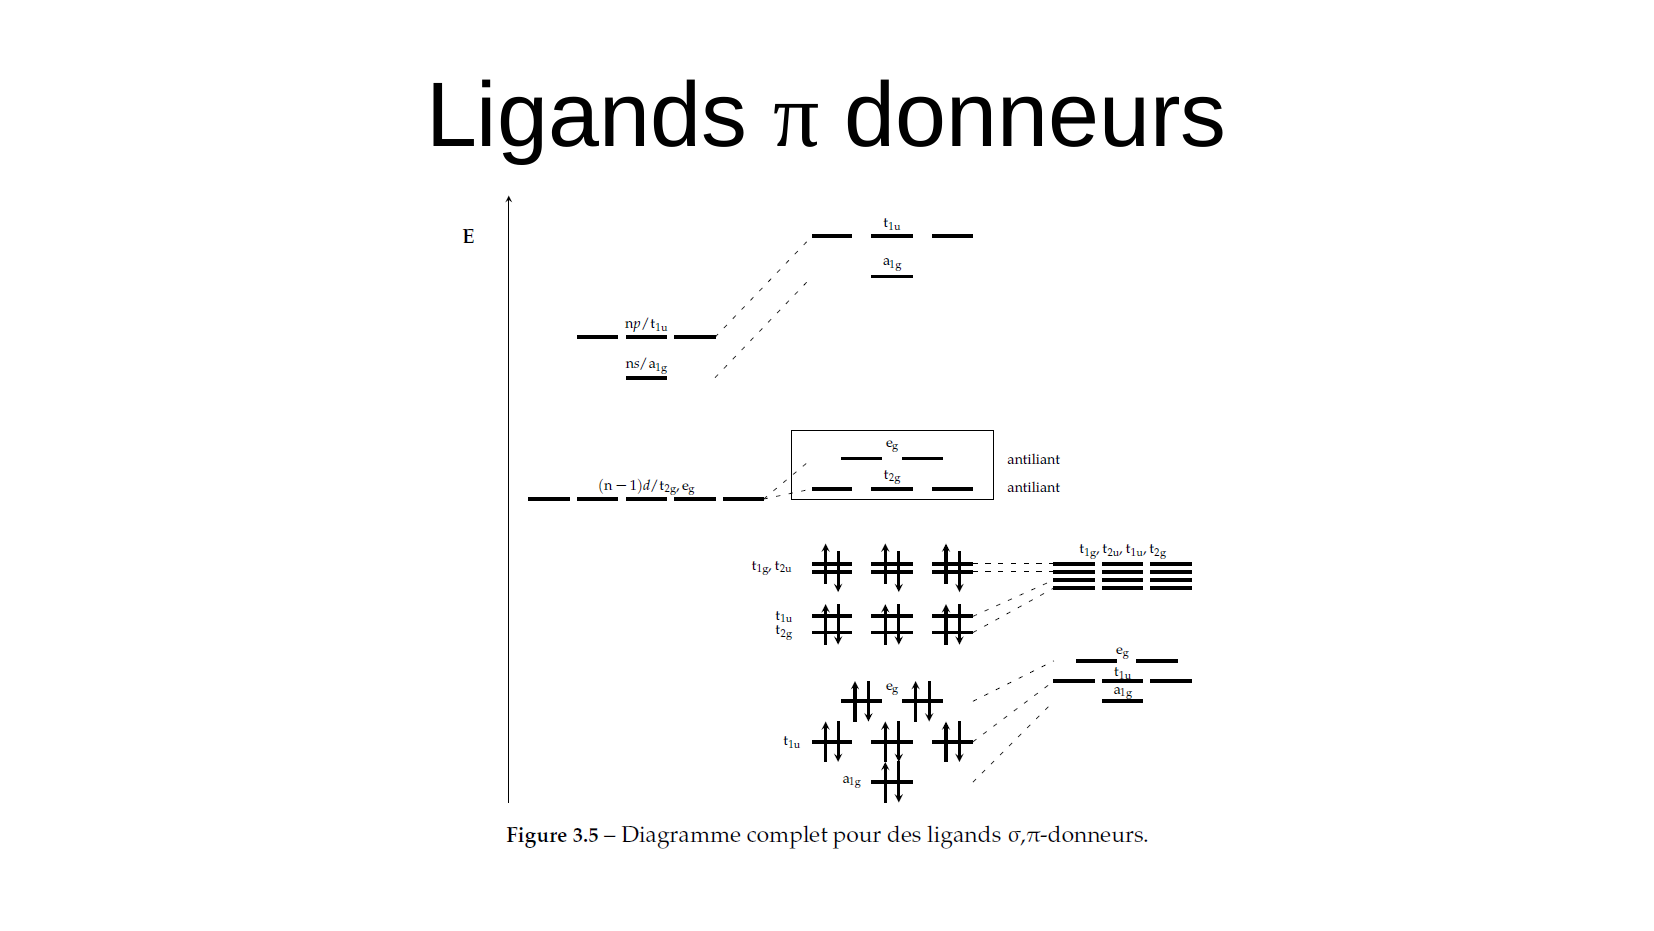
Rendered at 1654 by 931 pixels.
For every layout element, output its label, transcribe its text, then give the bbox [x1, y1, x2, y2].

title Ligands π donneurs [82, 37, 1571, 193]
picture [425, 175, 1236, 863]
